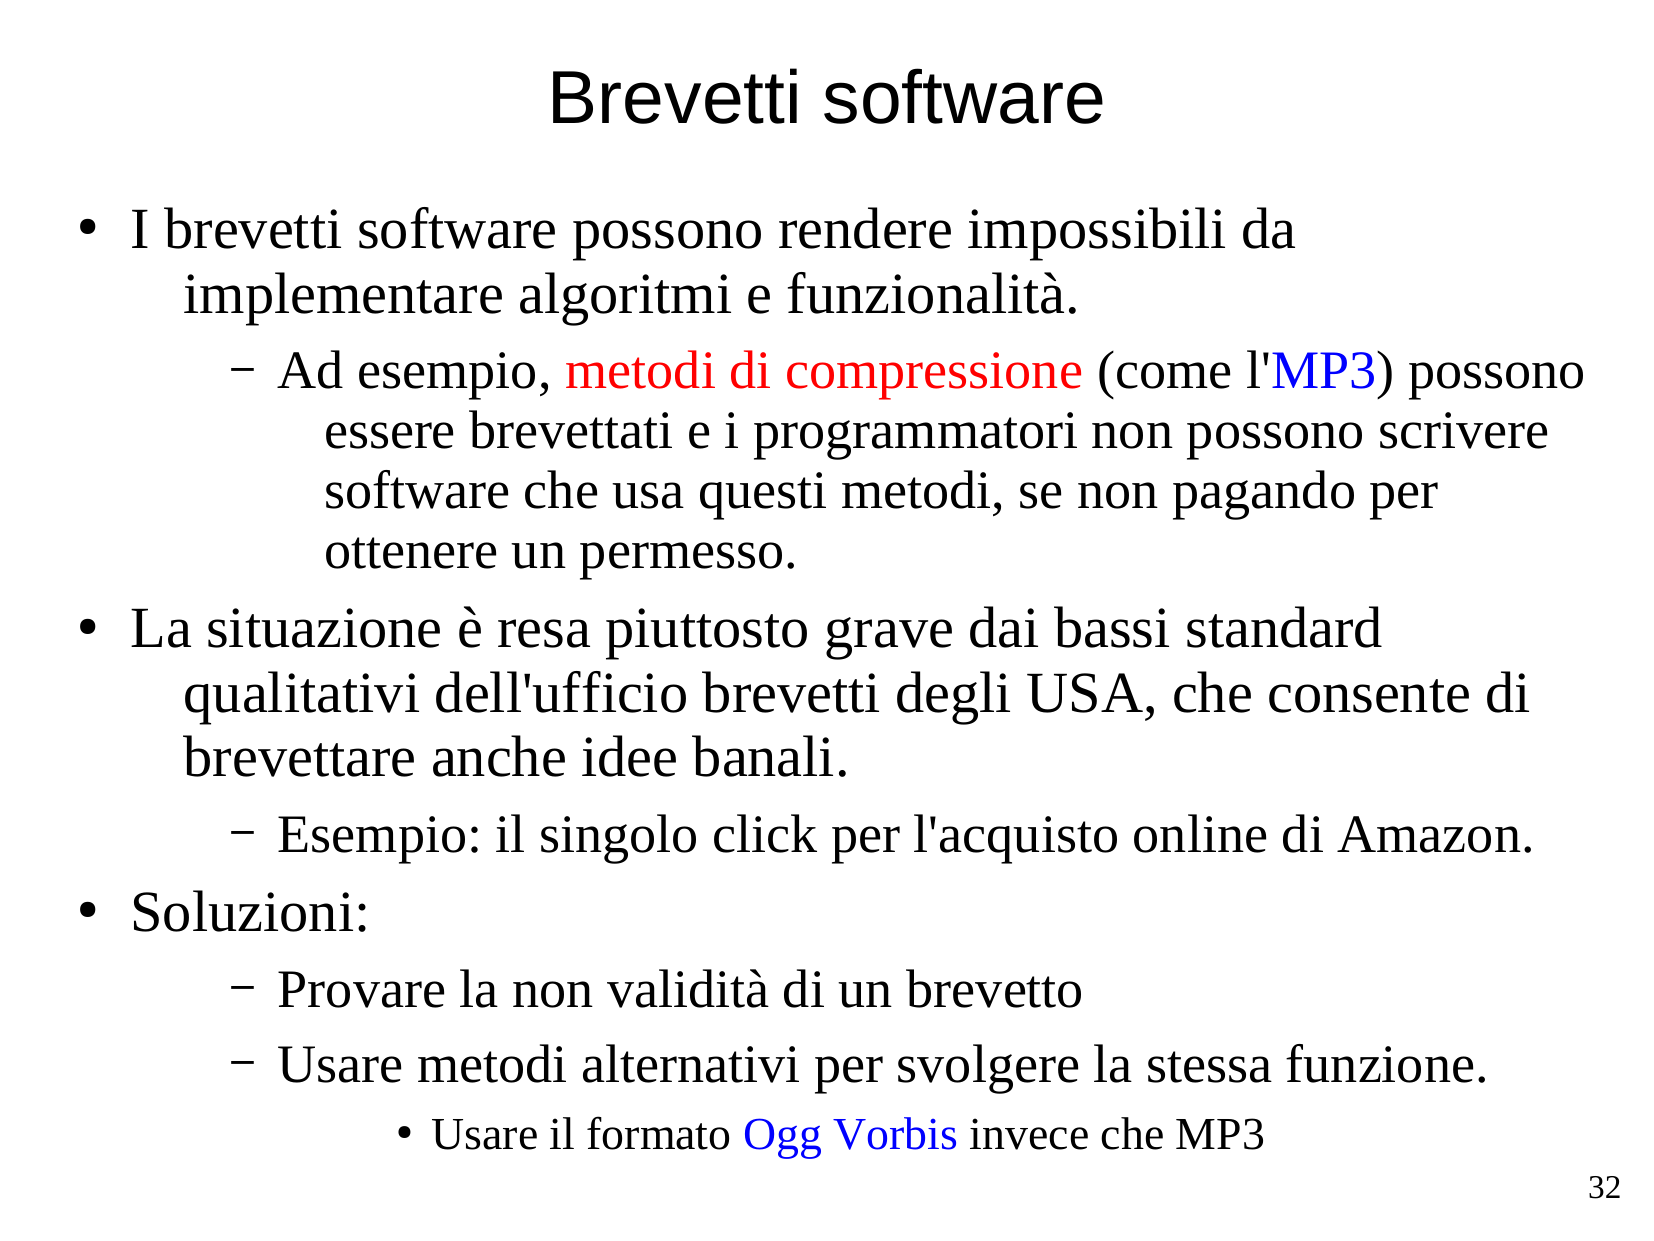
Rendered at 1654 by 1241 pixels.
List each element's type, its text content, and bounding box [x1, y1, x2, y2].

list I brevetti software possono rendere impossibili da implementare algoritmi e funzionalità. Ad esempio, metodi di compressione (come l'MP3) possono essere brevettati e i programmatori non possono scrivere software che usa questi metodi, se non pagando per ottenere un permesso. La situazione è resa piuttosto grave dai bassi standard qualitativi dell'ufficio brevetti degli USA, che consente di brevettare anche idee banali. Esempio: il singolo click per l'acquisto online di Amazon. Soluzioni: Provare la non validità di un brevetto Usare metodi alternativi per svolgere la stessa funzione. Usare il formato Ogg Vorbis invece che MP3 [42, 196, 1612, 1187]
title Brevetti software [37, 30, 1617, 166]
